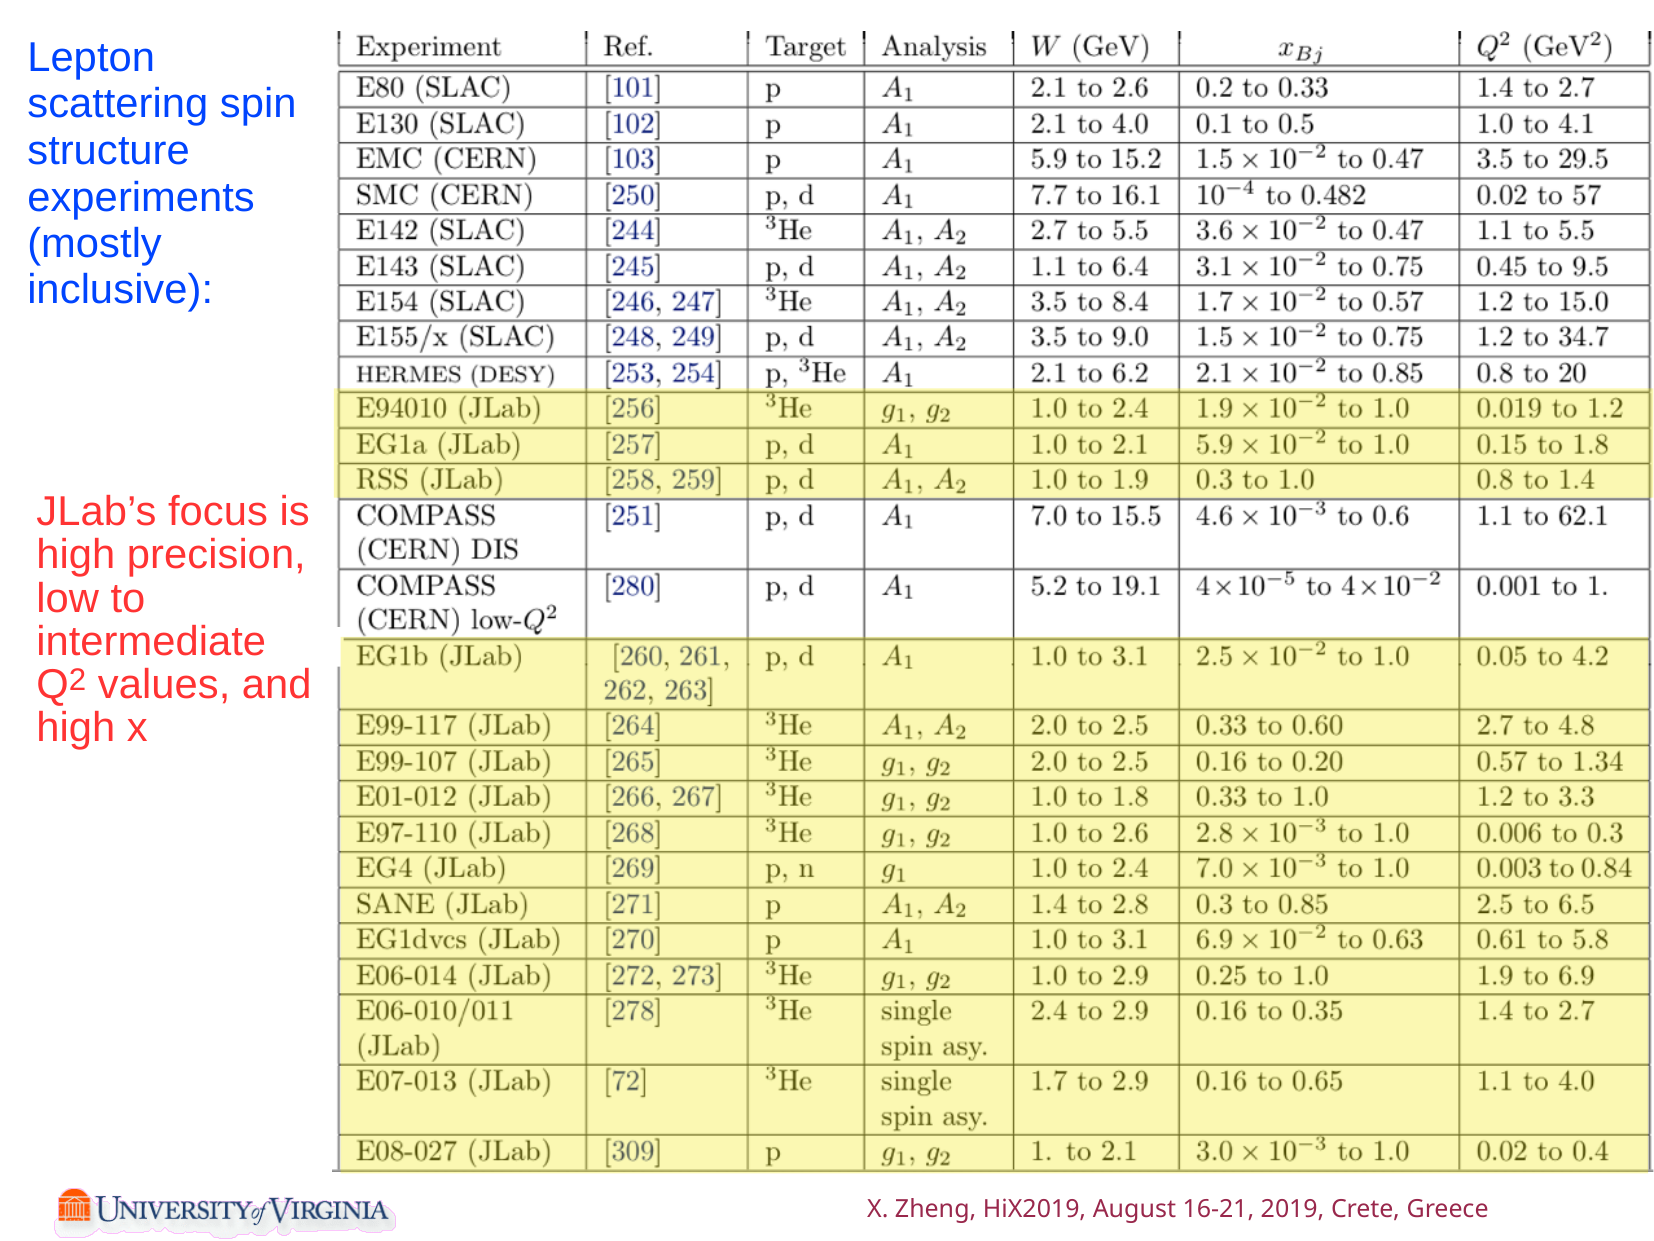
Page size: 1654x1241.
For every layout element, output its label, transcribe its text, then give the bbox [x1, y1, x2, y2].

text_box Lepton scattering spin structure experiments (mostly inclusive): [17, 34, 351, 462]
text_box [338, 627, 1649, 1174]
picture [332, 31, 1654, 388]
text_box JLab’s focus is high precision, low to intermediate Q2 values, and high x [11, 483, 338, 815]
picture [35, 667, 409, 1241]
picture [338, 498, 1654, 1172]
text_box [333, 388, 1654, 498]
